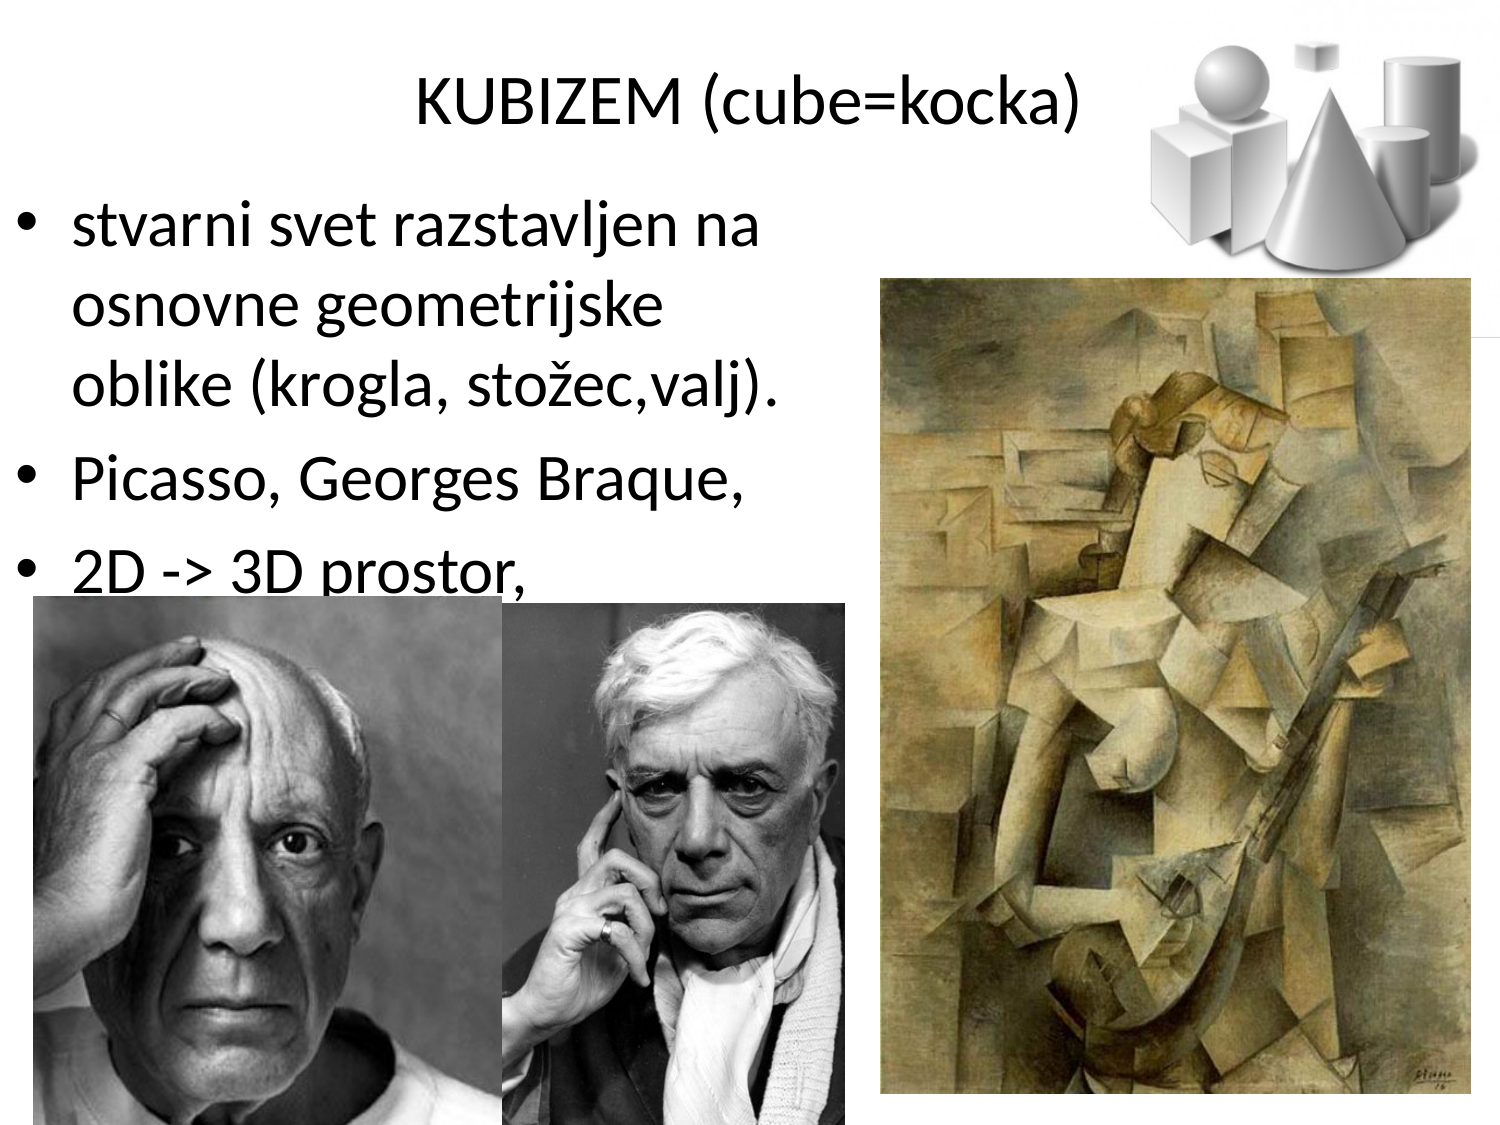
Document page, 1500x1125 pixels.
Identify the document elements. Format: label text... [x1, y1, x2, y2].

picture [880, 0, 1500, 1094]
picture [33, 596, 845, 1125]
title KUBIZEM (cube=kocka) [75, 45, 1425, 233]
list stvarni svet razstavljen na osnovne geometrijske oblike (krogla, stožec,valj). Picasso, Georges Braque, 2D -> 3D prostor, [0, 172, 804, 916]
